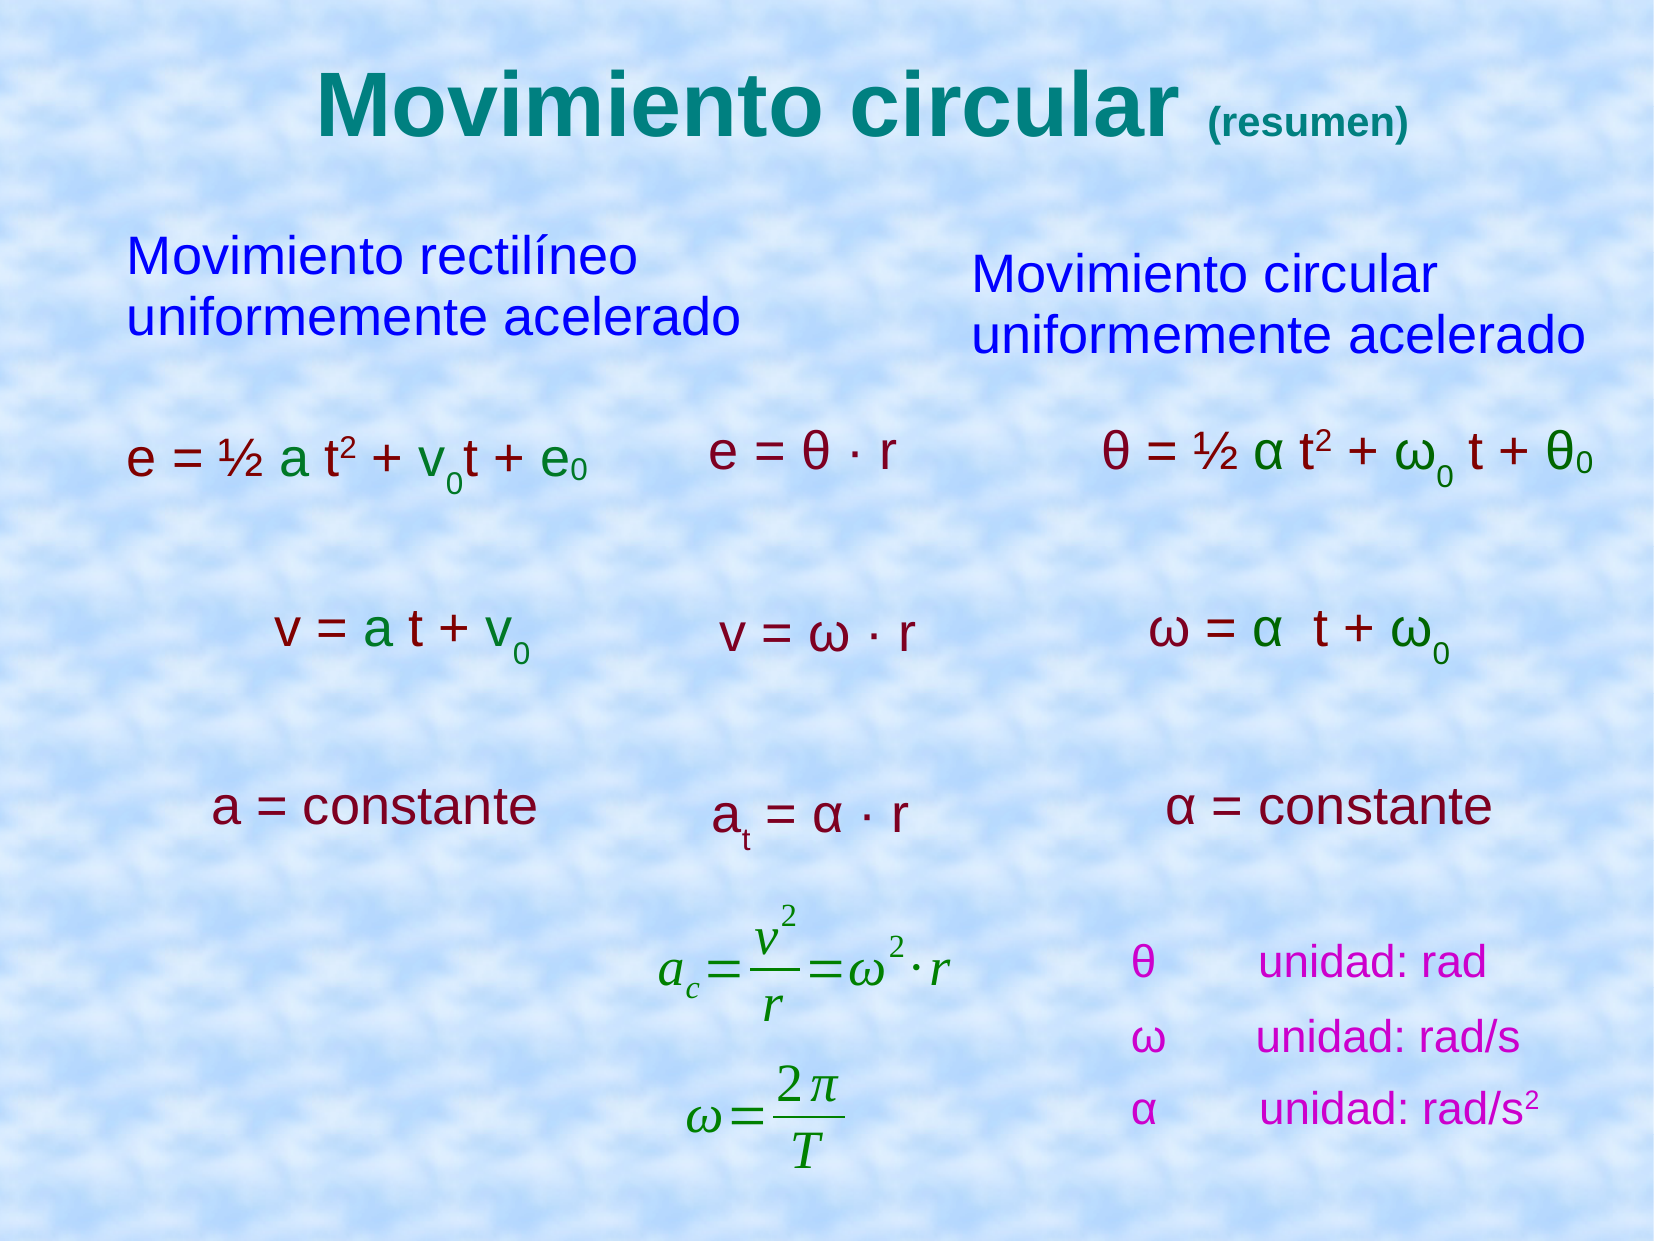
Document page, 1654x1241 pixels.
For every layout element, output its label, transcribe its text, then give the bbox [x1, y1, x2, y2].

text_box θ = ½ α t2 + ω0 t + θ0 [944, 413, 1625, 525]
text_box α unidad: rad/s2 [974, 1075, 1654, 1152]
text_box e = θ · r v = ω · r at = α · r [531, 413, 1004, 924]
text_box α = constante [1033, 767, 1556, 858]
text_box a = constante [118, 767, 562, 858]
text_box ω unidad: rad/s [974, 1003, 1654, 1075]
chart [679, 1053, 854, 1182]
text_box Movimiento circular (resumen) [259, 29, 1477, 180]
text_box ω = α t + ω0 [991, 590, 1506, 712]
text_box v = a t + v0 [118, 590, 591, 703]
text_box e = ½ a t2 + v0t + e0 [0, 419, 621, 532]
text_box Movimiento rectilíneo uniformemente acelerado [0, 217, 798, 355]
text_box Movimiento circular uniformemente acelerado [885, 236, 1625, 373]
text_box θ unidad: rad [974, 928, 1625, 1003]
chart [649, 898, 959, 1034]
picture [0, 0, 1654, 1241]
